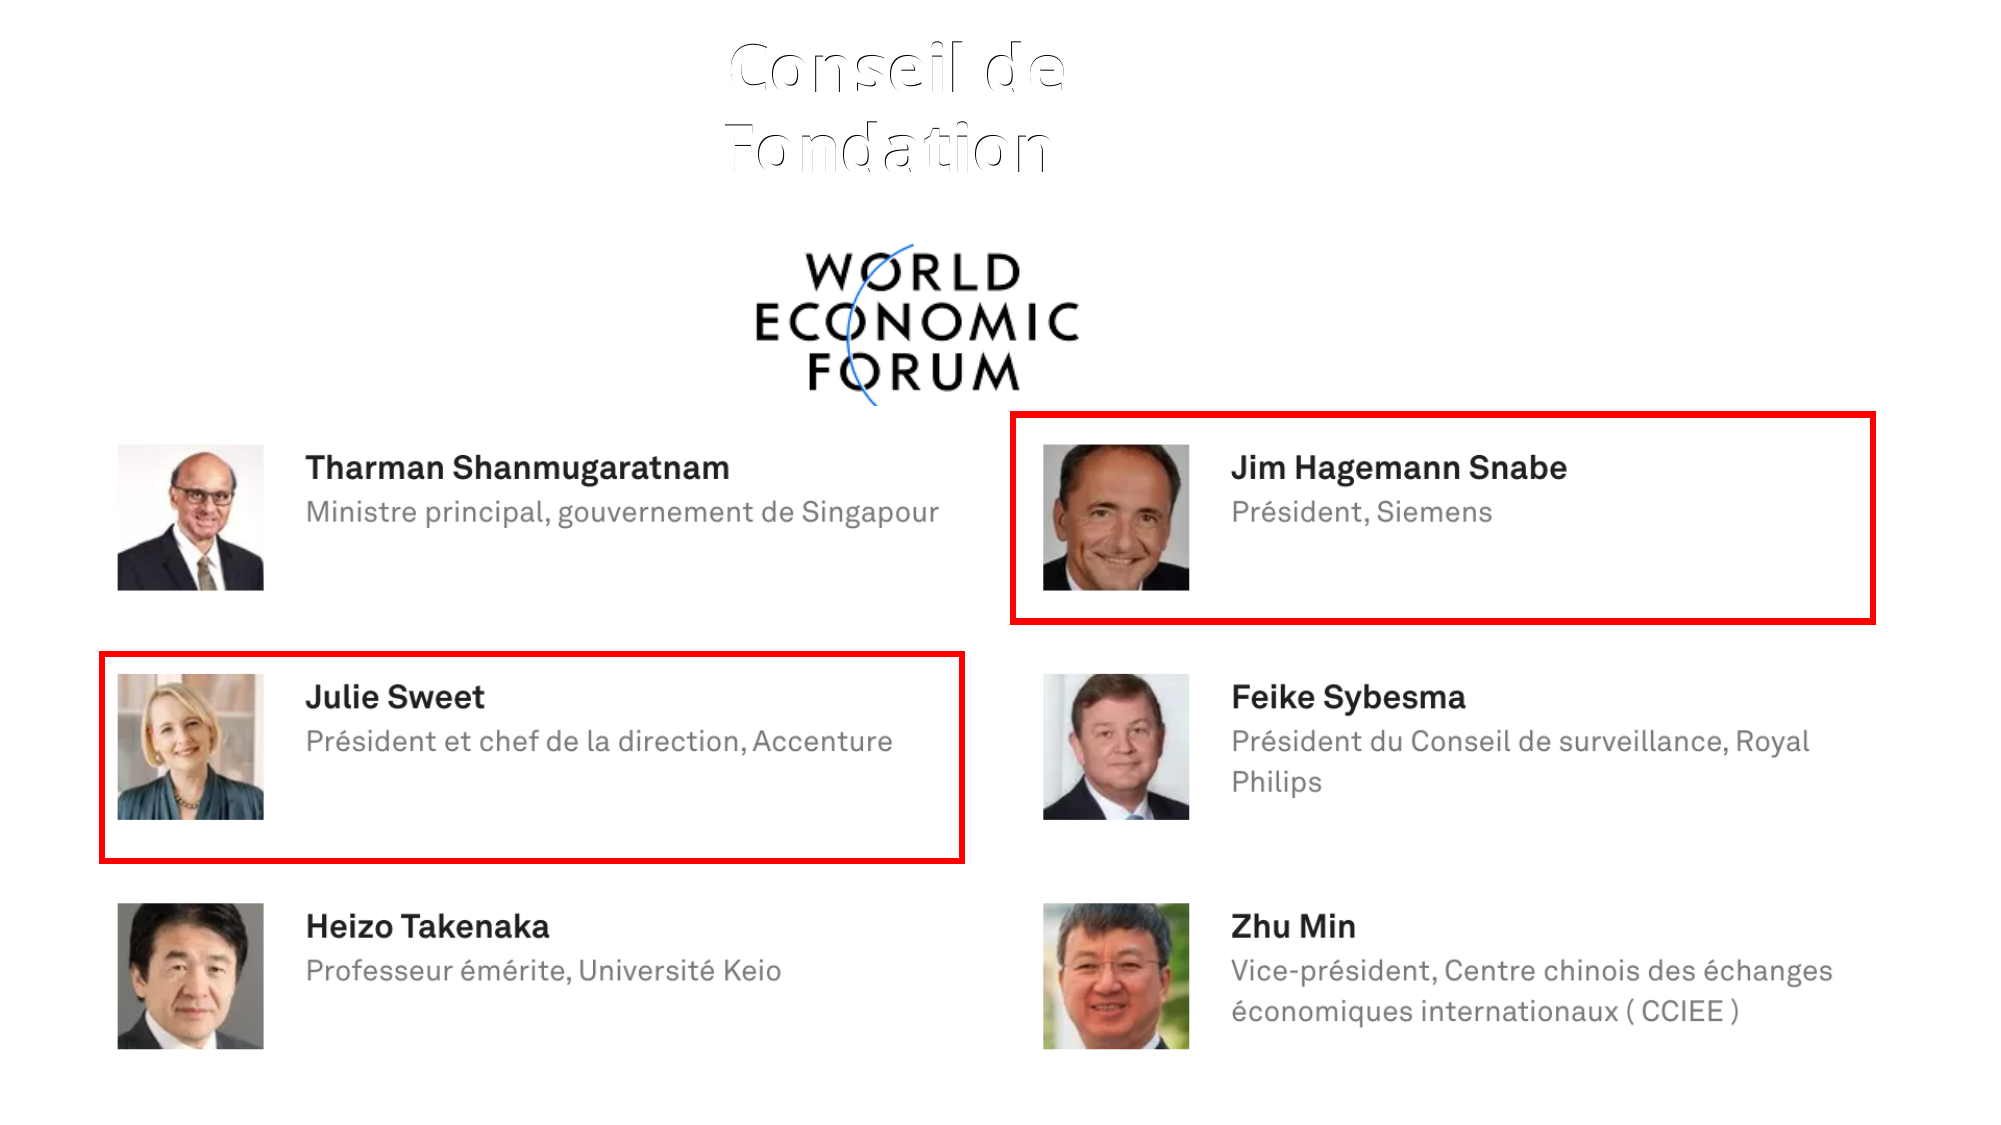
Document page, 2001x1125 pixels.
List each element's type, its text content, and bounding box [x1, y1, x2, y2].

picture [1016, 418, 1870, 618]
picture [101, 194, 1871, 1067]
picture [105, 657, 959, 858]
text_box Conseil de Fondation [544, 19, 1251, 196]
